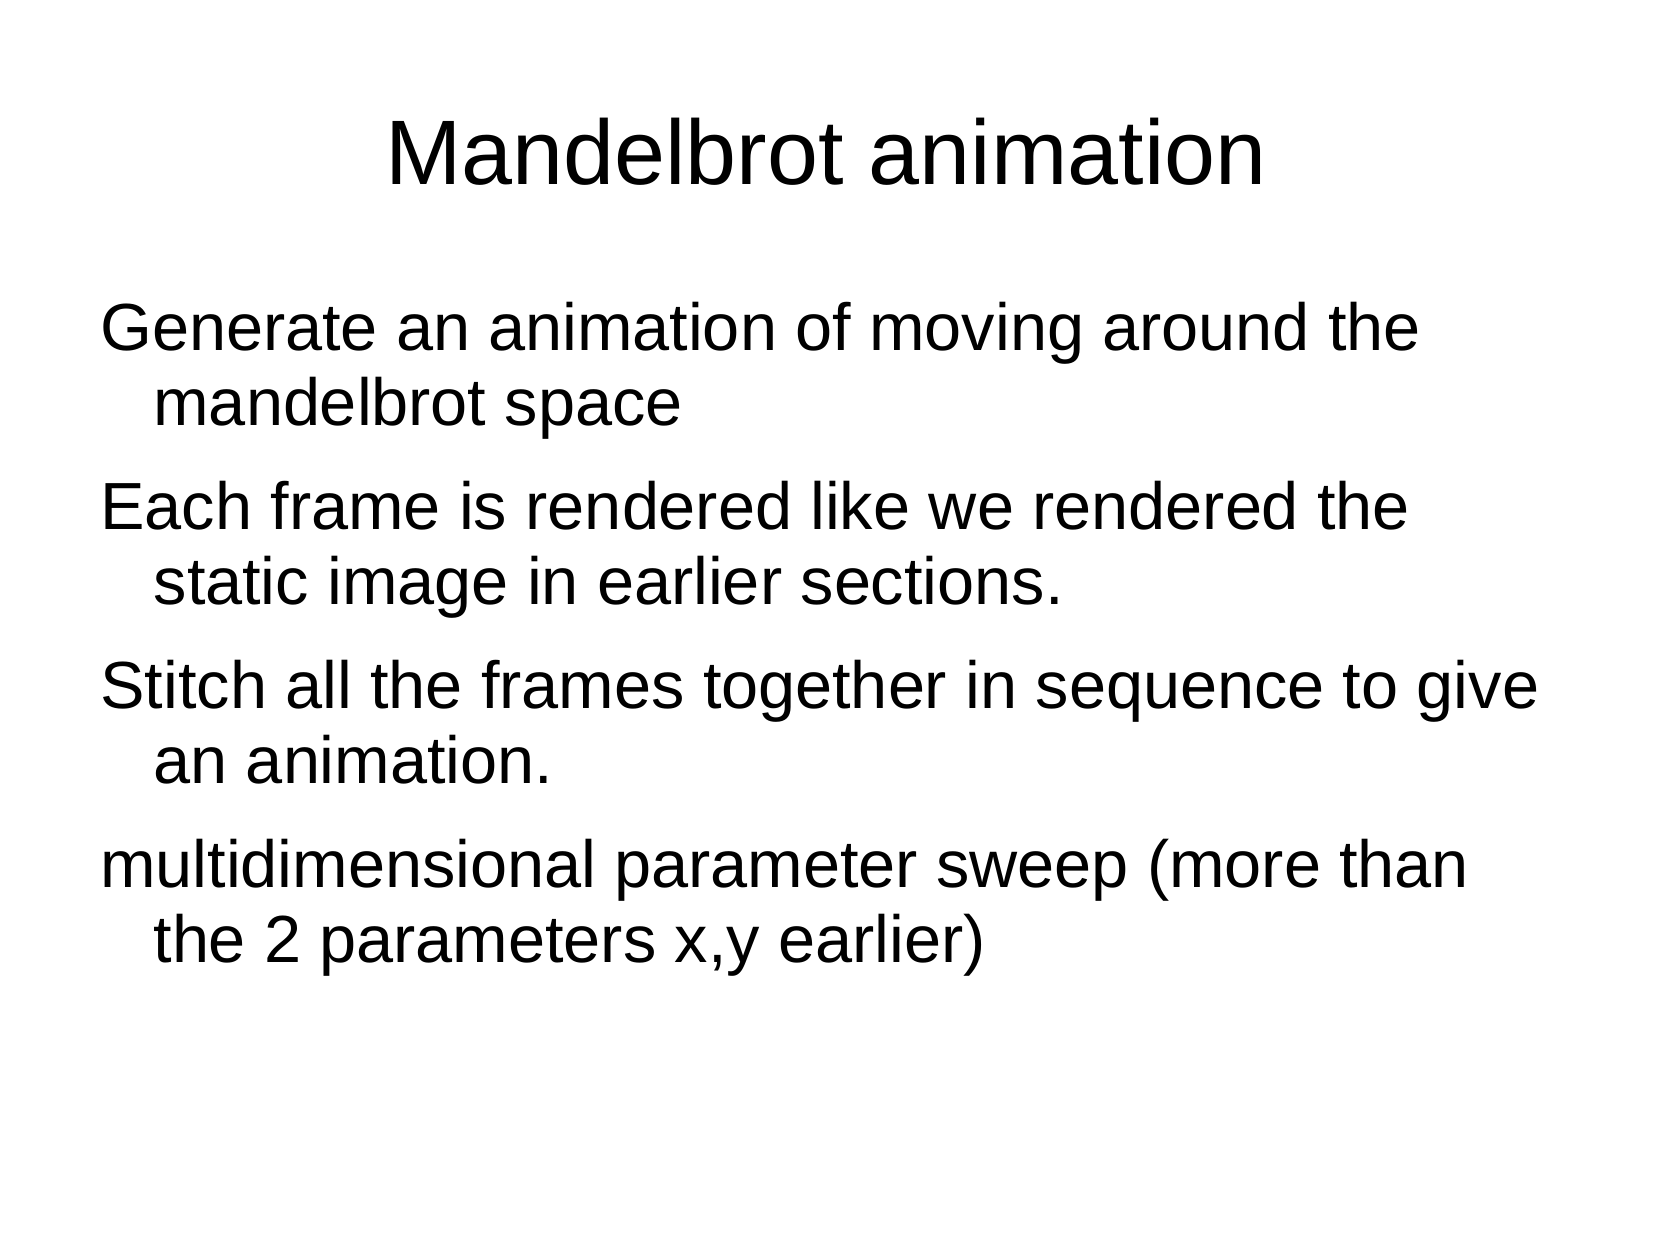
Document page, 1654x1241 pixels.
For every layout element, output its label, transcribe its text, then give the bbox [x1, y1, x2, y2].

list Generate an animation of moving around the mandelbrot space Each frame is rendered like we rendered the static image in earlier sections. Stitch all the frames together in sequence to give an animation. multidimensional parameter sweep (more than the 2 parameters x,y earlier) [82, 290, 1571, 1095]
title Mandelbrot animation [82, 56, 1571, 250]
